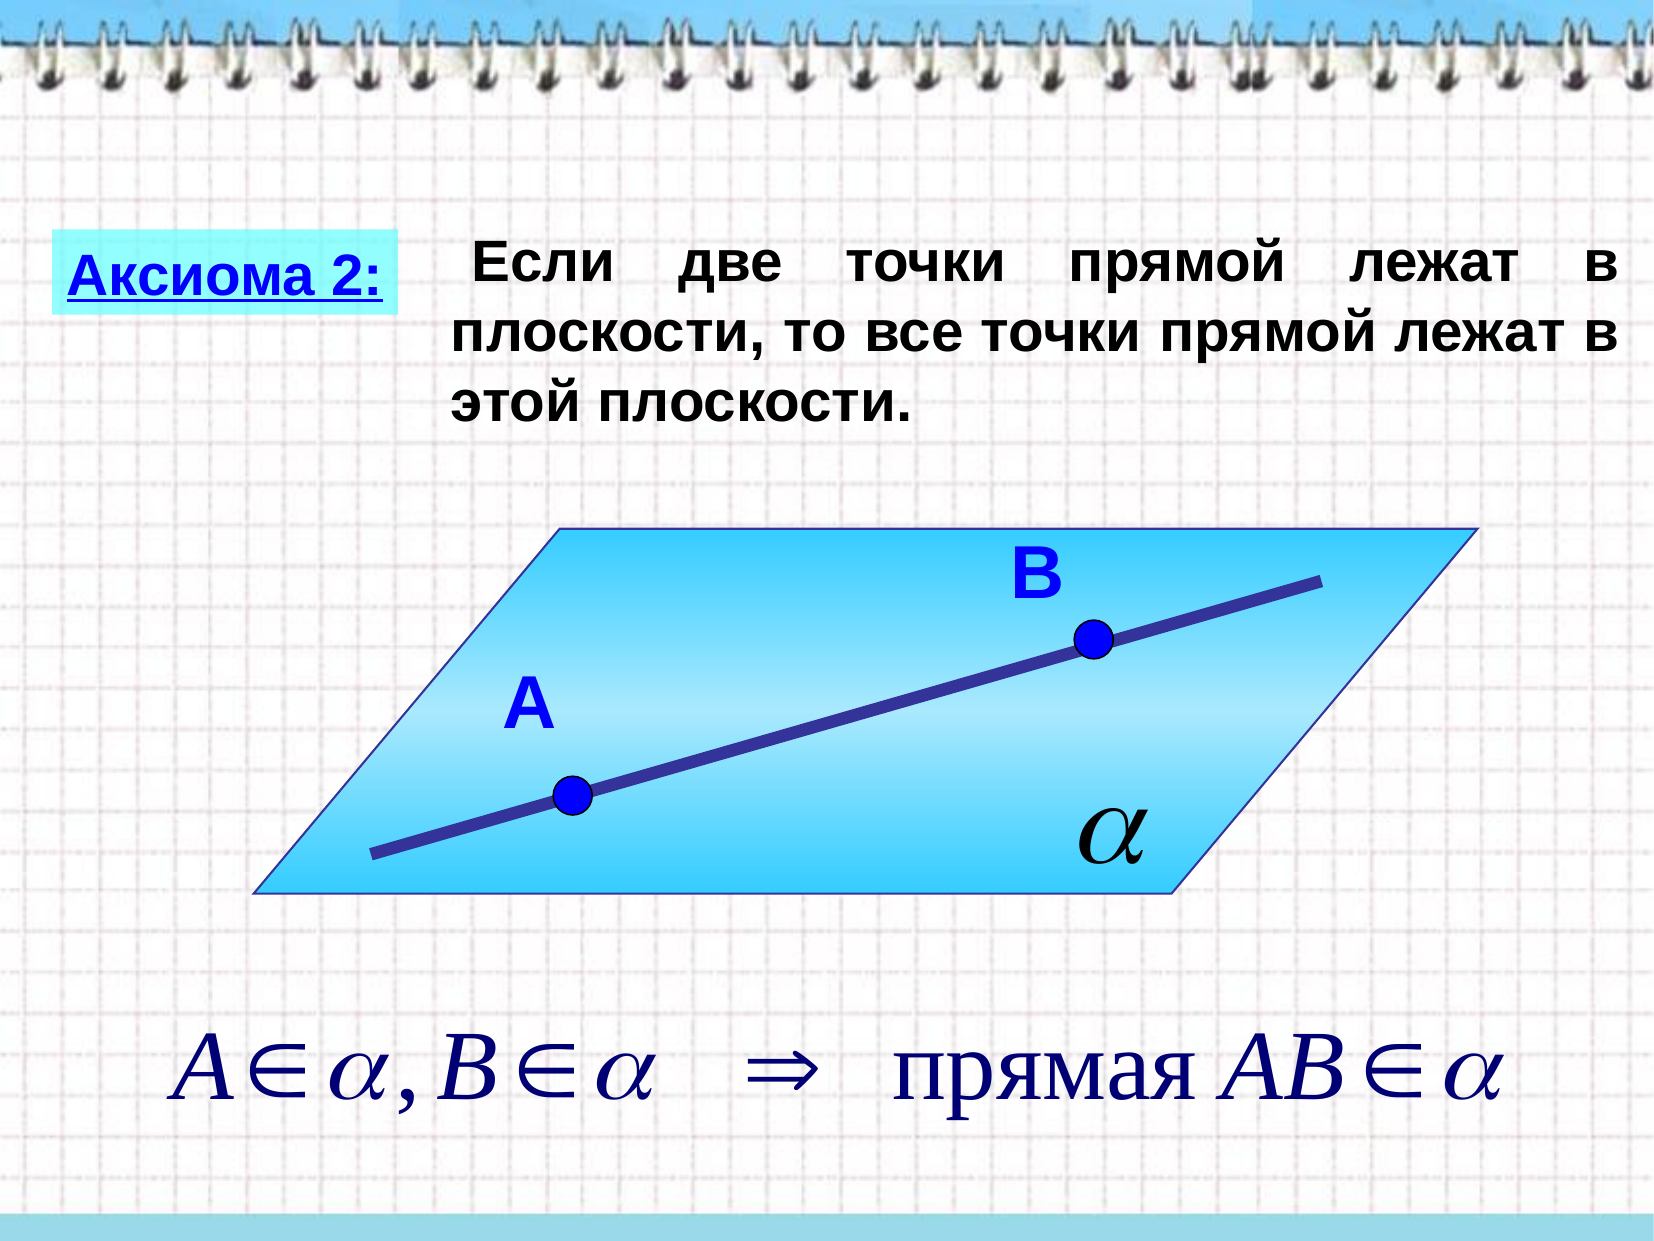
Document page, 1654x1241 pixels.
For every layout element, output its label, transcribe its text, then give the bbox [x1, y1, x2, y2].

text_box В [996, 515, 1101, 622]
text_box Аксиома 2: [52, 229, 399, 315]
text_box А [488, 646, 593, 752]
chart [149, 1008, 1530, 1141]
text_box [253, 528, 1478, 894]
chart [1060, 783, 1179, 894]
text_box Если две точки прямой лежат в плоскости, то все точки прямой лежат в этой плоскости. [436, 215, 1634, 441]
picture [0, 0, 1654, 1241]
